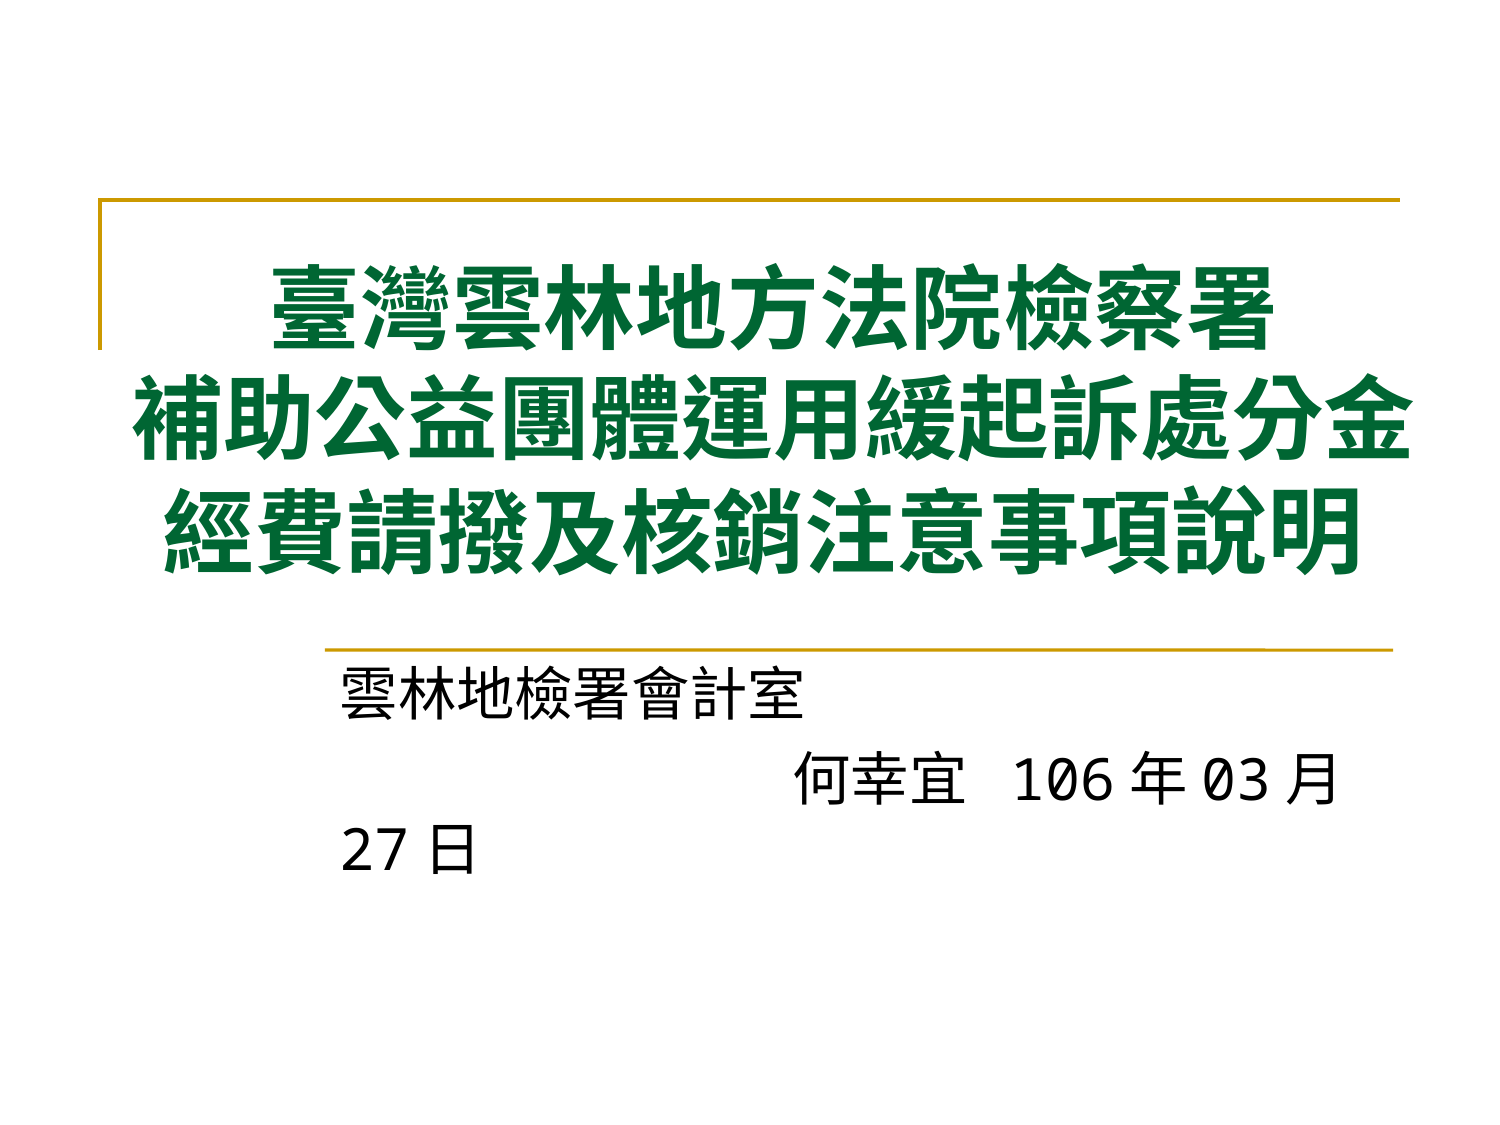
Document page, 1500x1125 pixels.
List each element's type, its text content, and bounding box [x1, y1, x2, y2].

title 臺灣雲林地方法院檢察署 補助公益團體運用緩起訴處分金 經費請撥及核銷注意事項說明 [112, 243, 1436, 622]
subtitle 雲林地檢署會計室 何幸宜 106年03月27日 [324, 650, 1400, 938]
